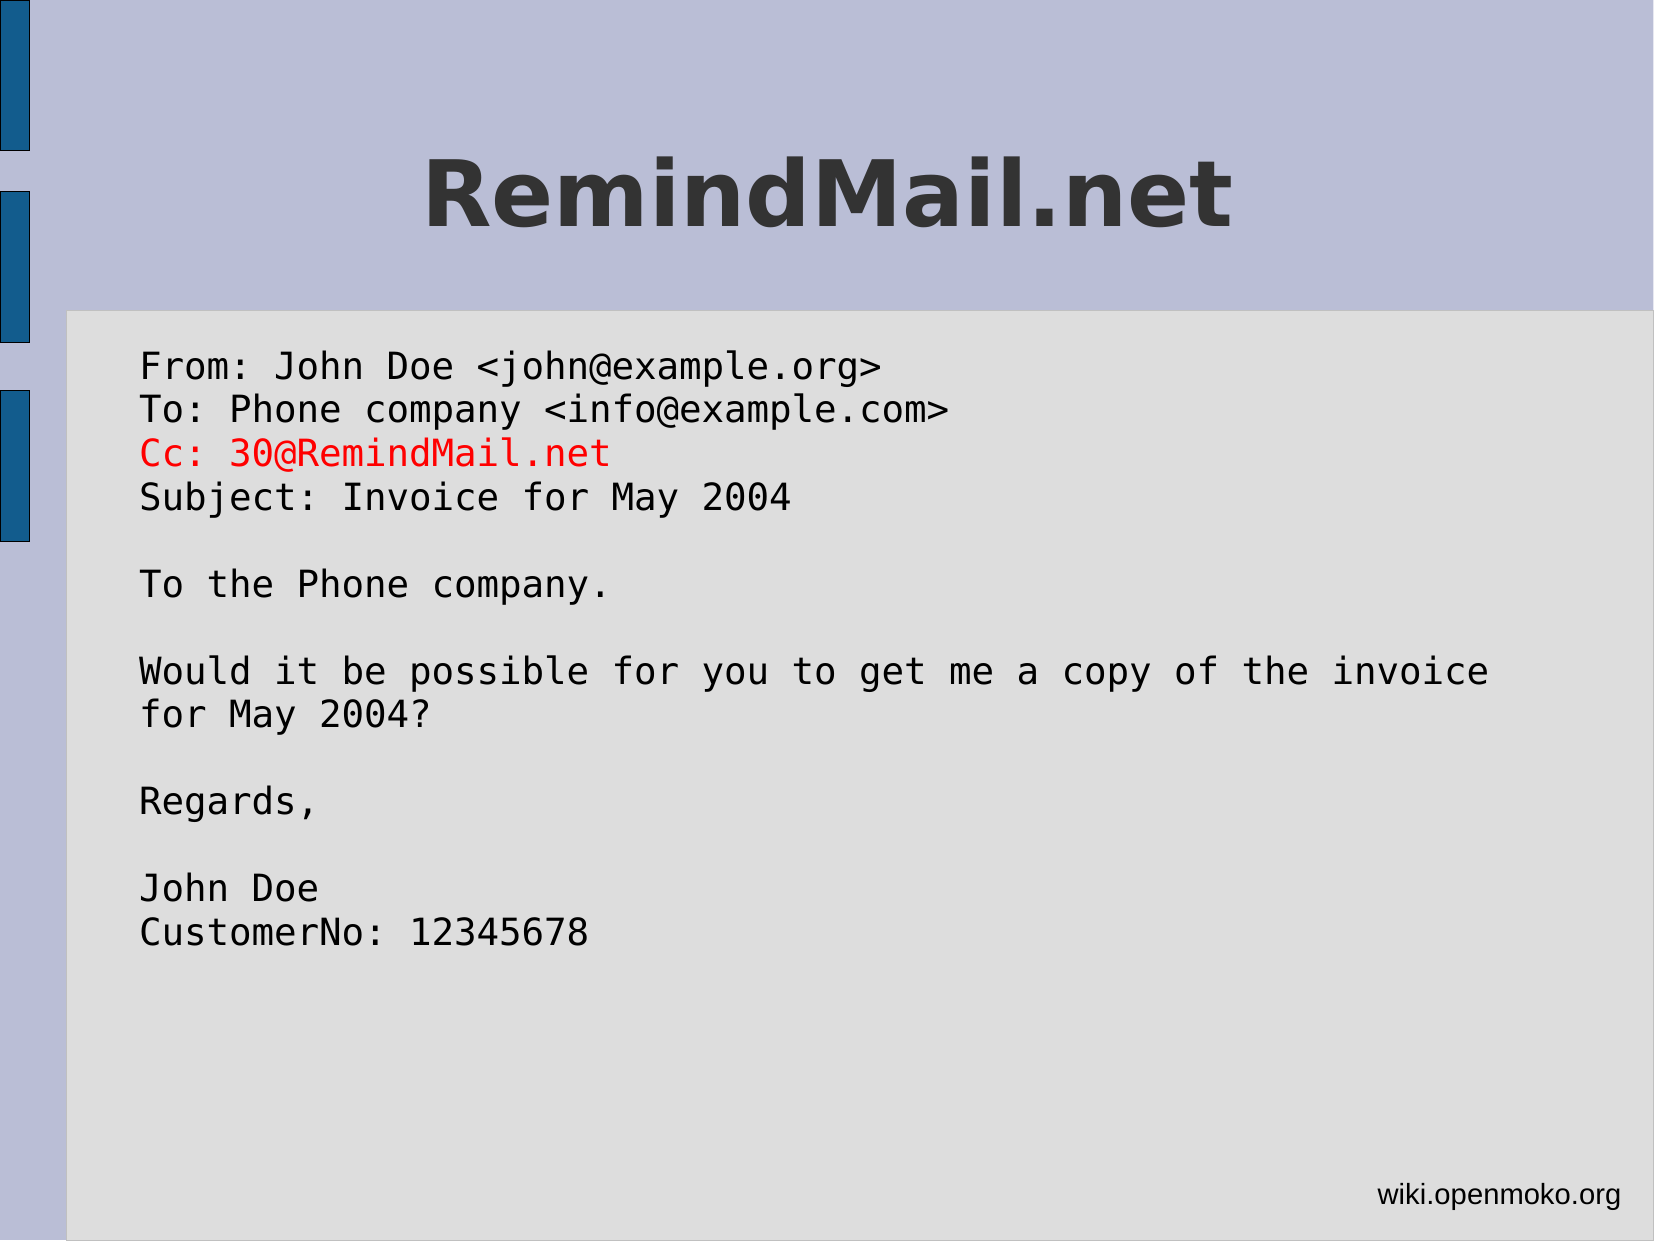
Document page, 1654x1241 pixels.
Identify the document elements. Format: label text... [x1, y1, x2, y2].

title RemindMail.net [121, 91, 1534, 299]
list From: John Doe <john@example.org> To: Phone company <info@example.com> Cc: 30@RemindMail.net Subject: Invoice for May 2004 To the Phone company. Would it be possible for you to get me a copy of the invoice for May 2004? Regards, John Doe CustomerNo: 12345678 [121, 344, 1534, 1127]
